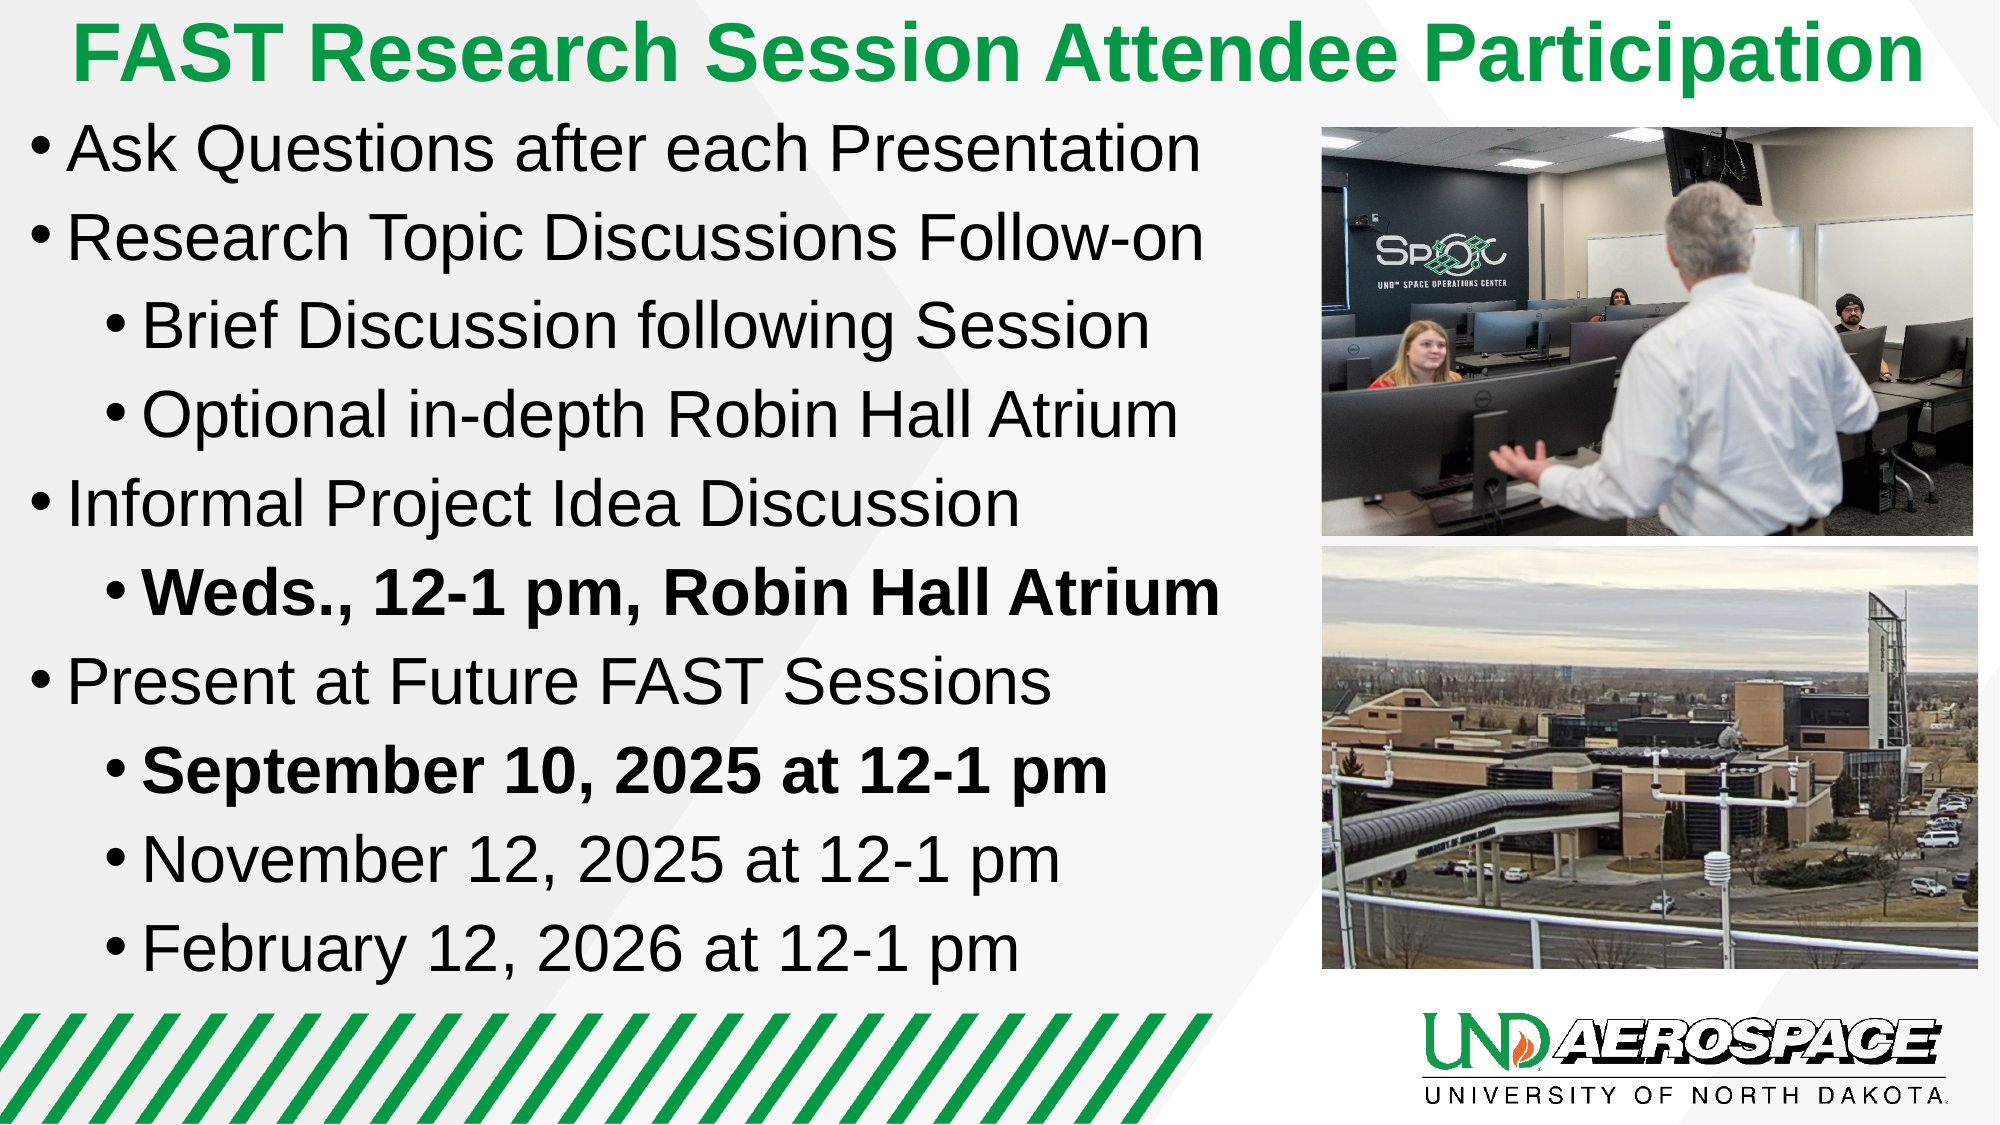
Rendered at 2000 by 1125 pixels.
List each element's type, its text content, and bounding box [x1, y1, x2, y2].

text_box FAST Research Session Attendee Participation [0, 0, 2000, 96]
picture [0, 96, 2000, 1125]
text_box Ask Questions after each Presentation Research Topic Discussions Follow-on Brief Discussion following Session Optional in-depth Robin Hall Atrium Informal Project Idea Discussion Weds., 12-1 pm, Robin Hall Atrium Present at Future FAST Sessions September 10, 2025 at 12-1 pm November 12, 2025 at 12-1 pm February 12, 2026 at 12-1 pm [14, 97, 1313, 1012]
